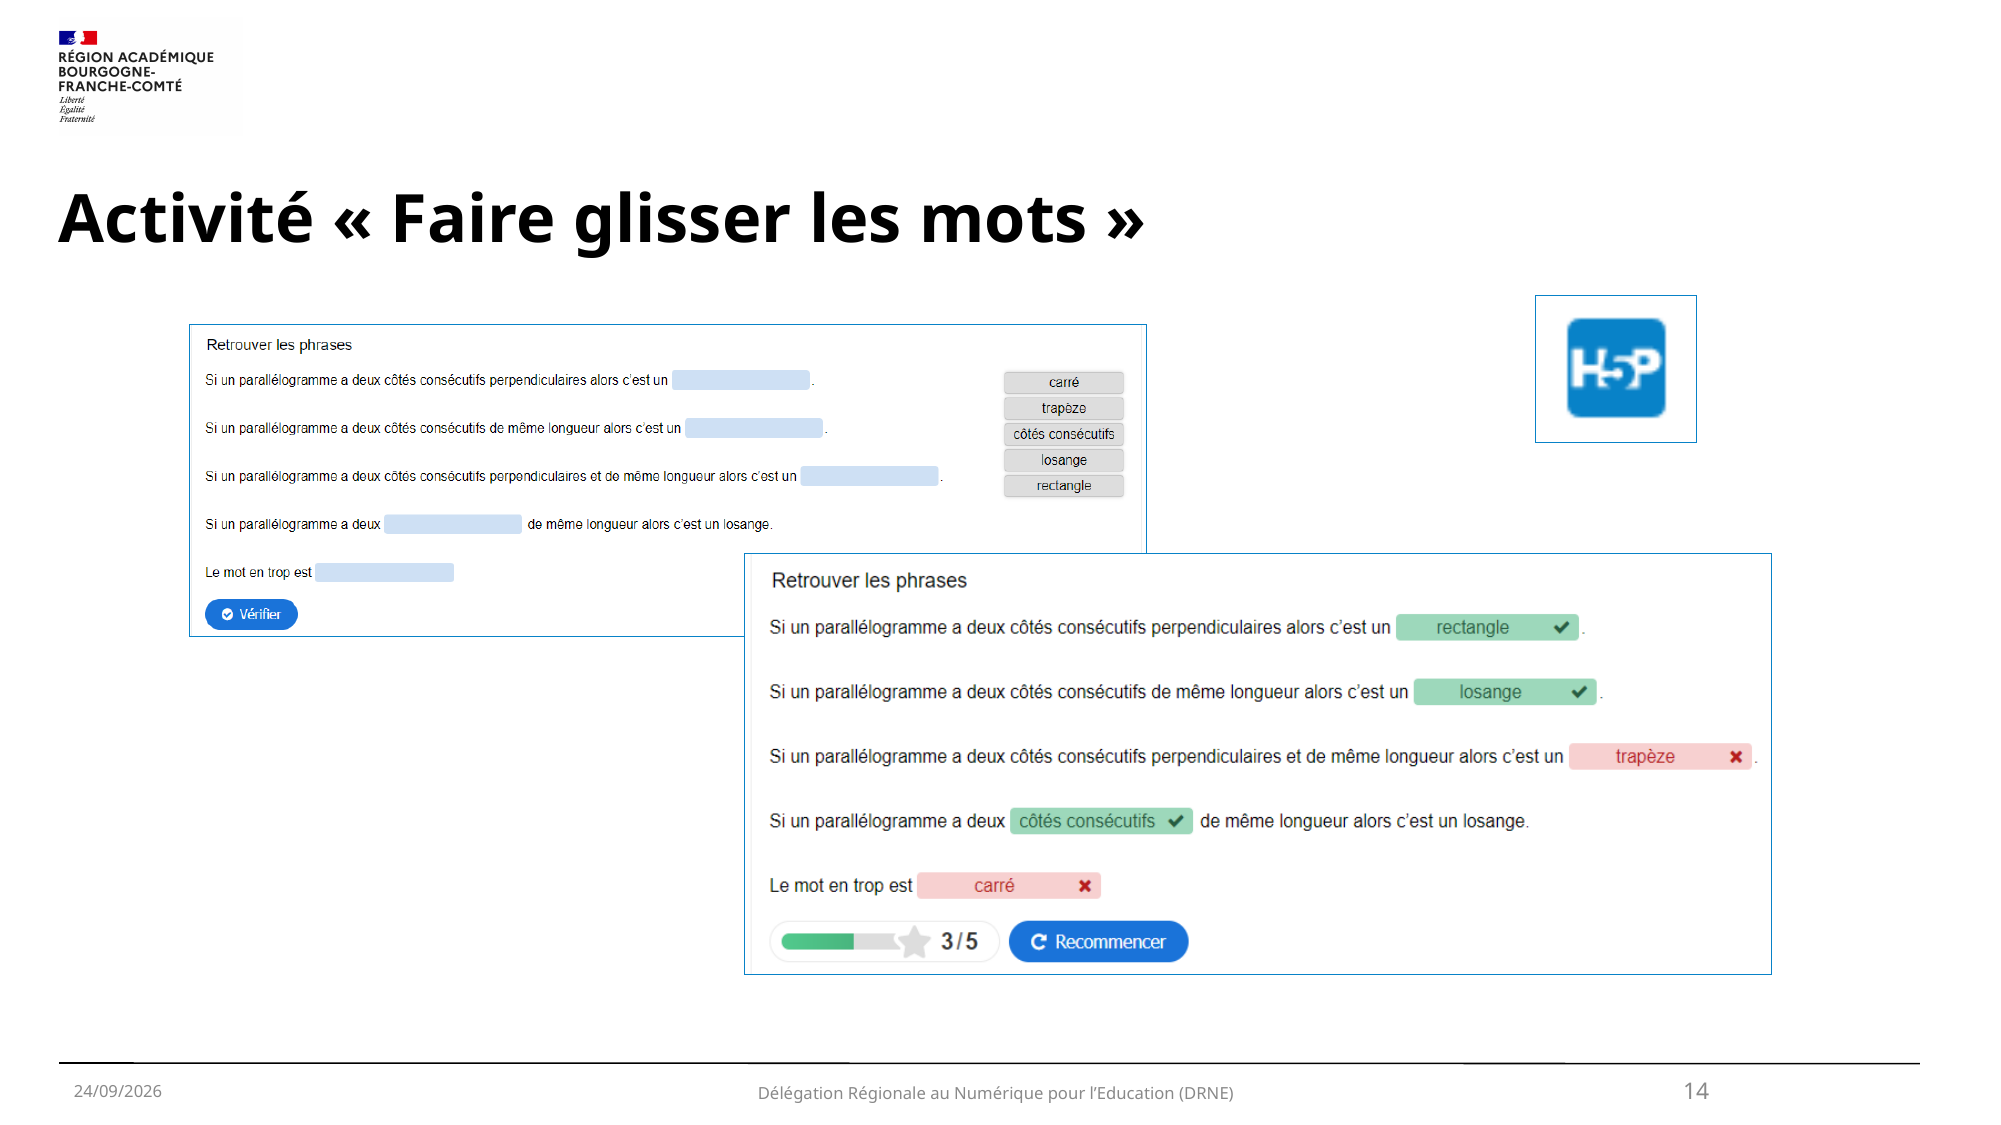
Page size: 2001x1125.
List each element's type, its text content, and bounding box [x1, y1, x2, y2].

text_box 14 [1683, 1062, 1919, 1122]
picture [1535, 295, 1697, 443]
text_box Délégation Régionale au Numérique pour l’Education (DRNE) [546, 1063, 1432, 1122]
picture [189, 324, 1772, 975]
text_box 29/10/2024 [59, 1062, 295, 1122]
title Activité « Faire glisser les mots » [59, 147, 1919, 295]
